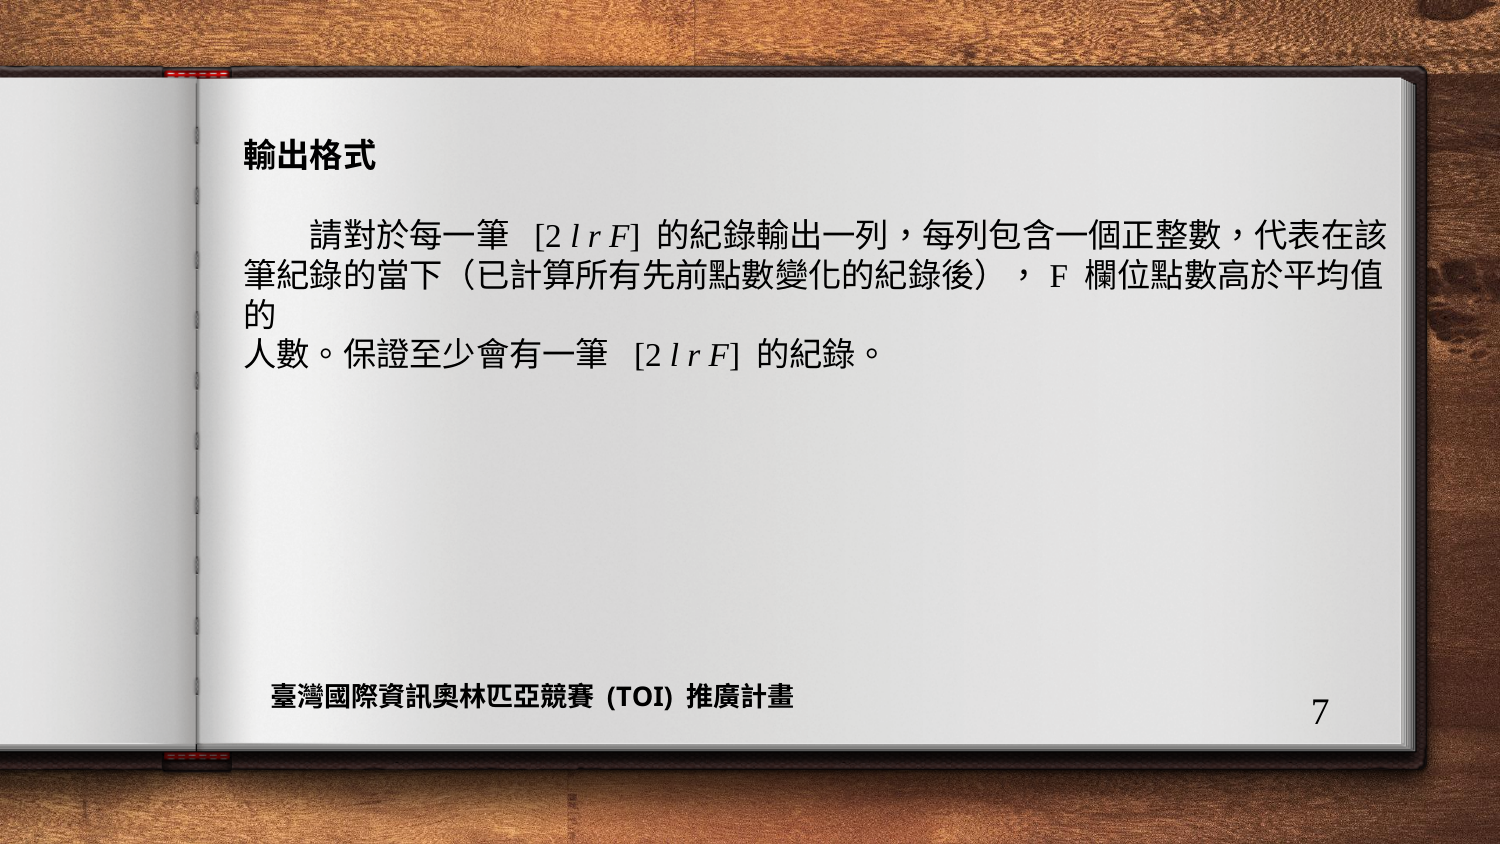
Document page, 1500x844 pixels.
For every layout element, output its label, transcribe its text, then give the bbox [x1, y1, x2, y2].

text_box 輸出格式 請對於每一筆 [2 l r F] 的紀錄輸出一列，每列包含一個正整數，代表在該 筆紀錄的當下（已計算所有先前點數變化的紀錄後），F 欄位點數高於平均值的 人數。保證至少會有一筆 [2 l r F] 的紀錄。 [229, 127, 1421, 381]
text_box [1295, 672, 1386, 737]
